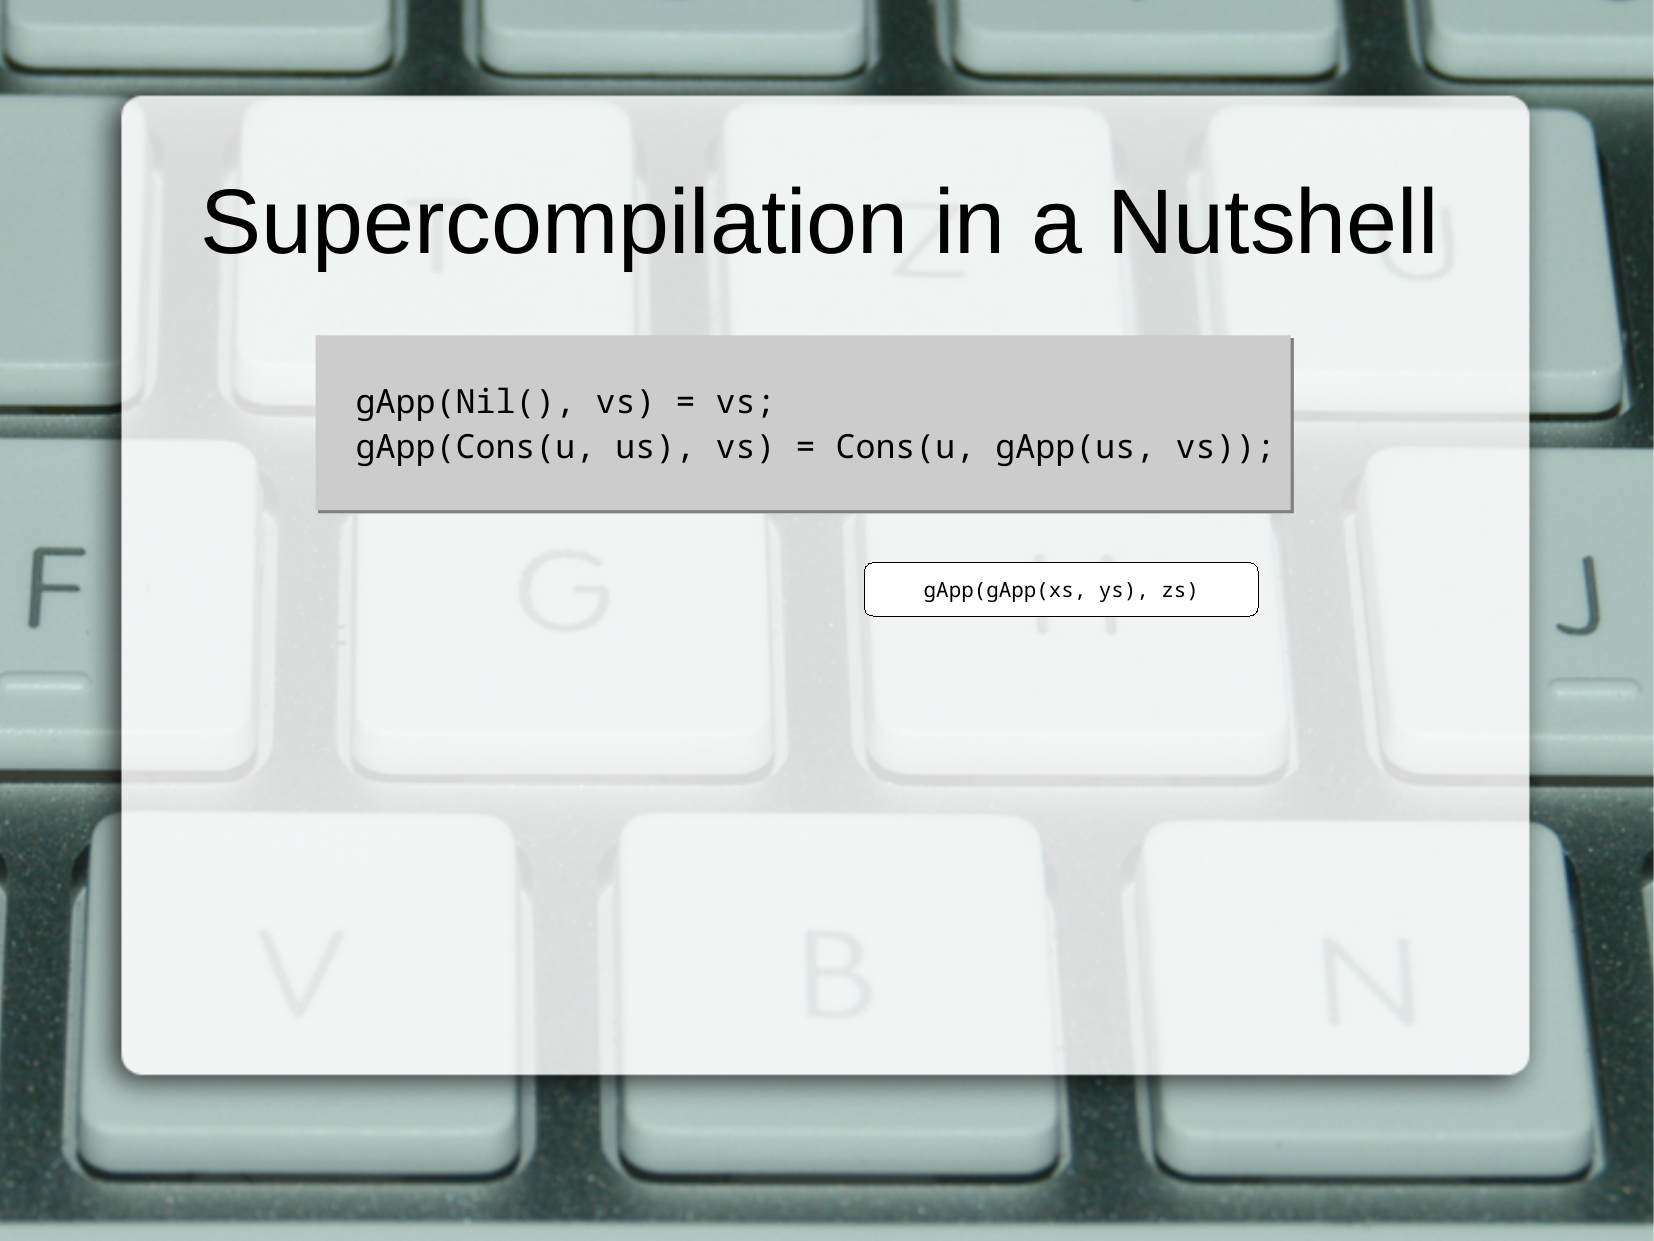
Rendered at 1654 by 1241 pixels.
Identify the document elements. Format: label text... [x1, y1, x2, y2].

text_box gApp(gApp(xs, ys), zs) [864, 562, 1259, 617]
picture [0, 0, 1654, 1241]
subtitle gApp(Nil(), vs) = vs; gApp(Cons(u, us), vs) = Cons(u, gApp(us, vs)); [315, 335, 1291, 511]
title Supercompilation in a Nutshell [135, 117, 1506, 325]
